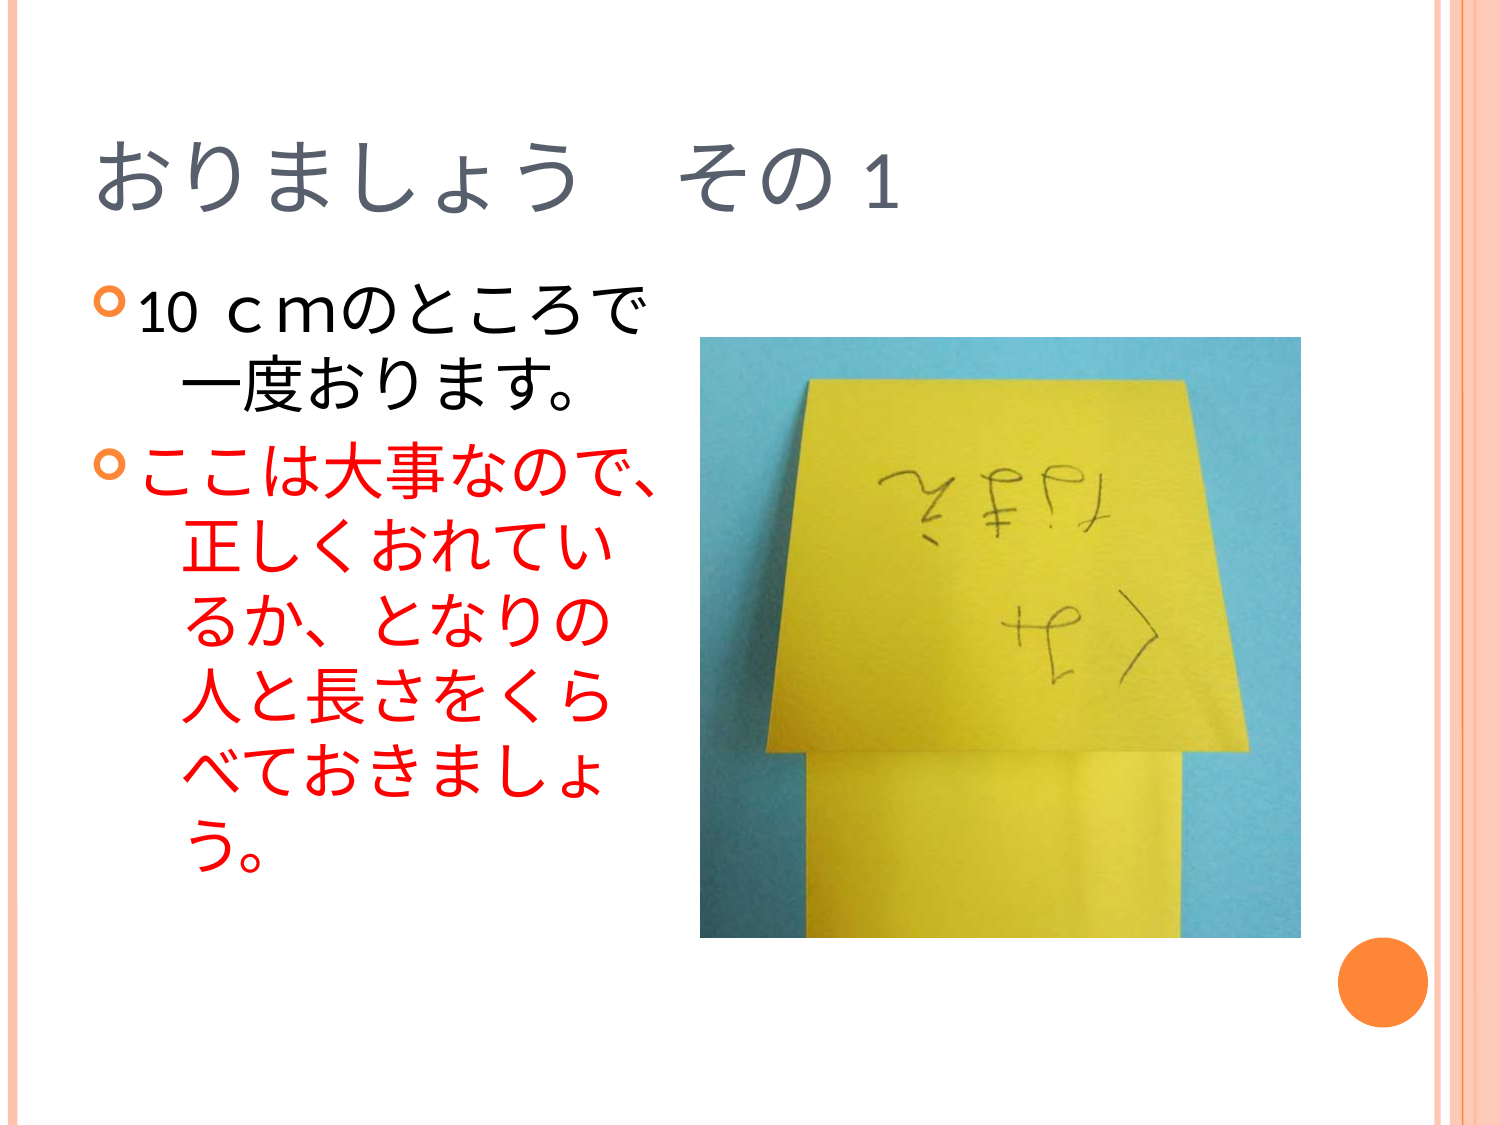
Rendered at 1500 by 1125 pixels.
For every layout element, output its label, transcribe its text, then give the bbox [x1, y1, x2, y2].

picture [700, 337, 1301, 938]
title おりましょう その1 [75, 45, 1300, 233]
list 10ｃｍのところで一度おります。 ここは大事なので、正しくおれているか、となりの人と長さをくらべておきましょう。 [75, 262, 676, 1013]
